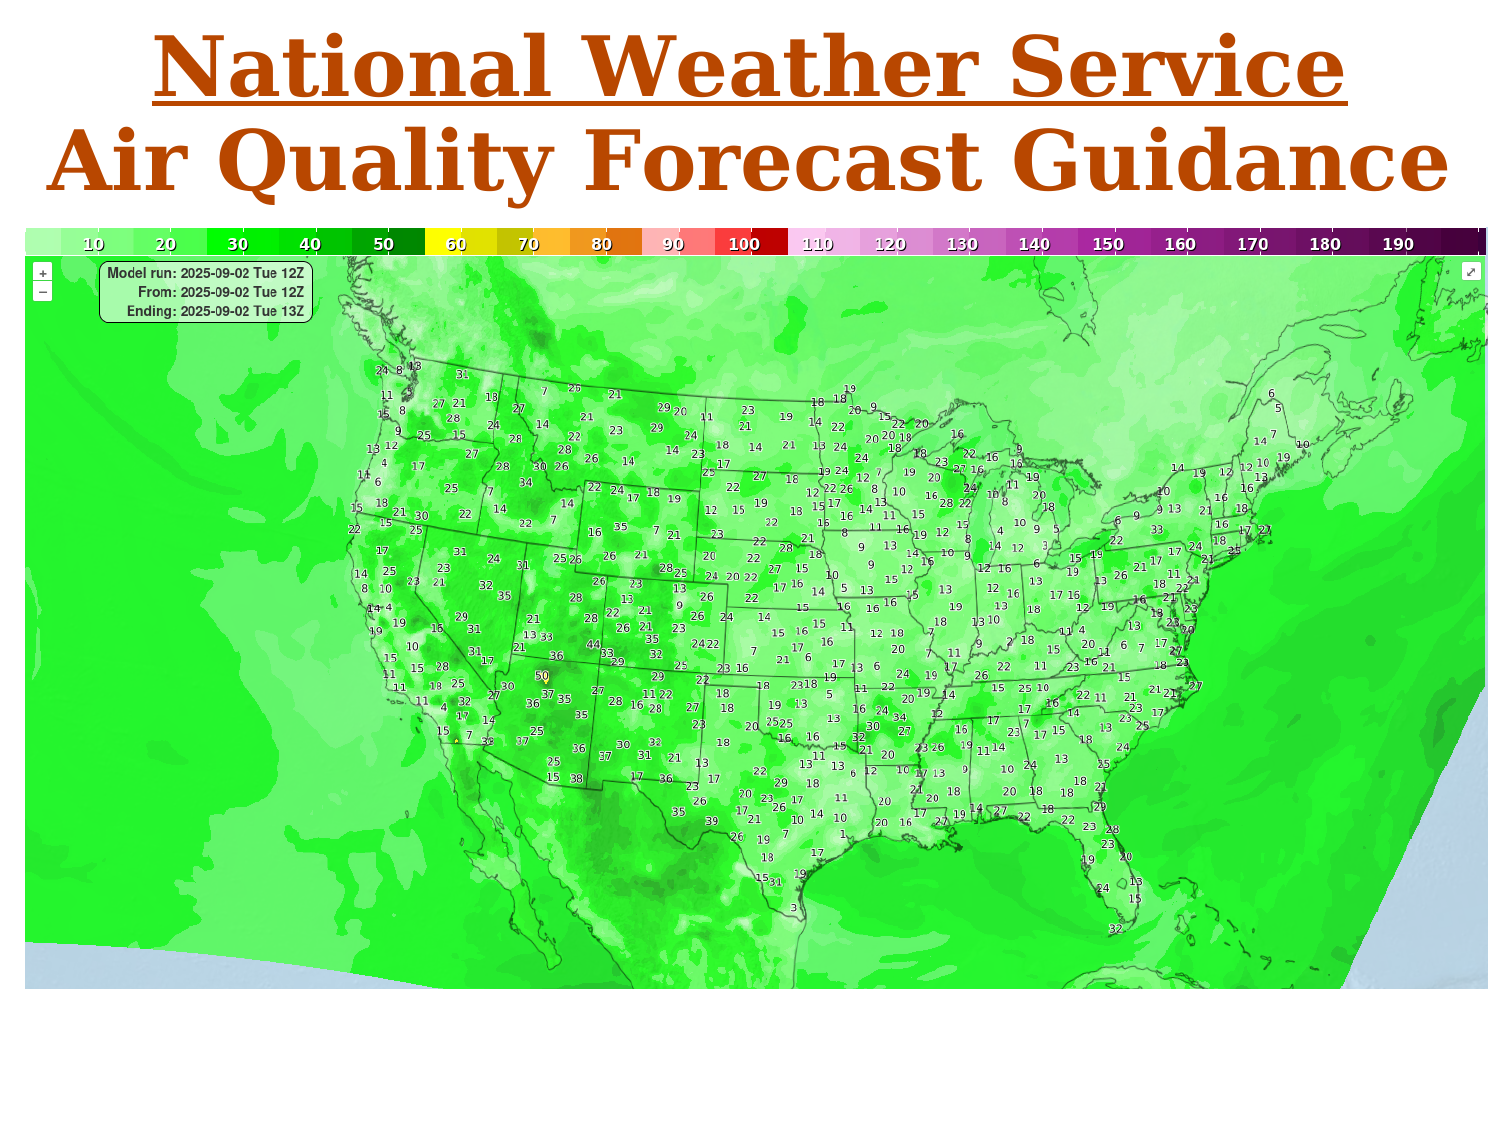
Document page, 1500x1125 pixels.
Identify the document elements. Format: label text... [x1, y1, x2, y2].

picture [23, 224, 1489, 989]
text_box National Weather Service Air Quality Forecast Guidance [0, 21, 1500, 210]
